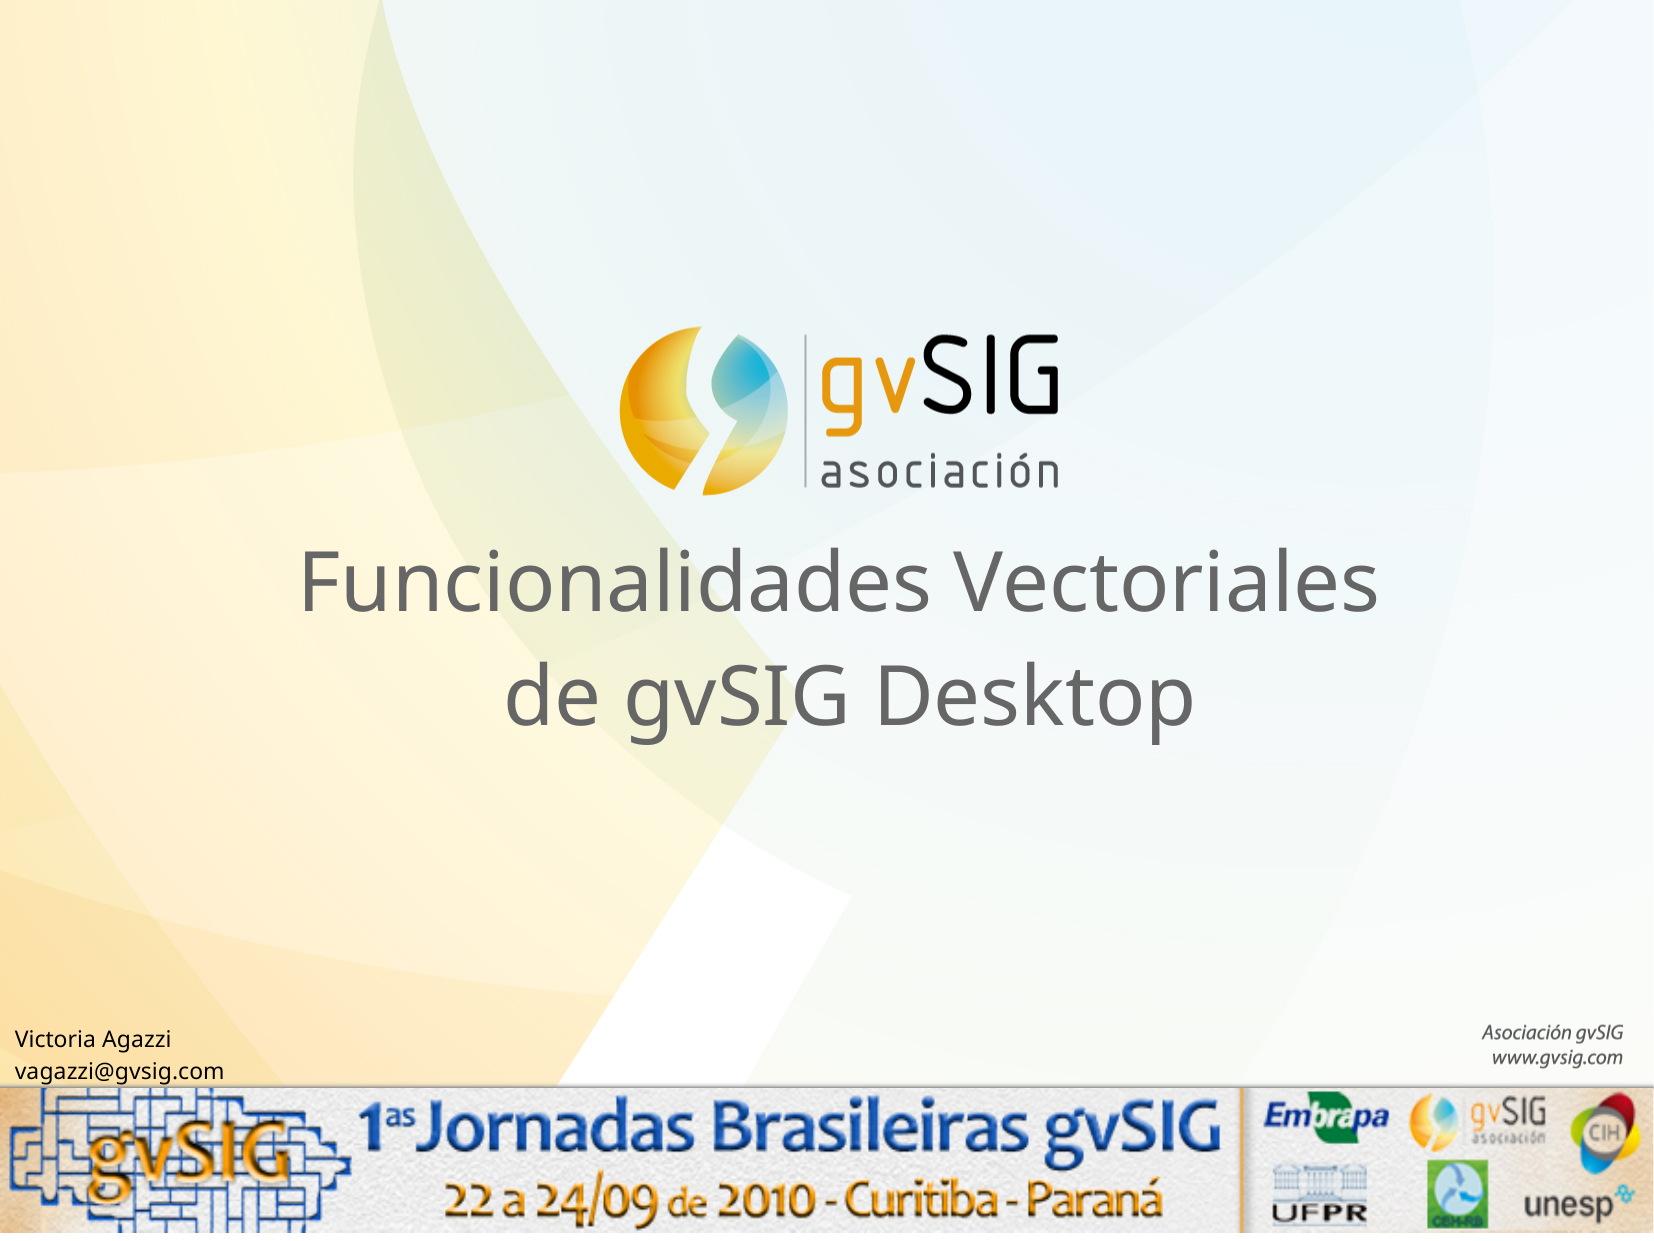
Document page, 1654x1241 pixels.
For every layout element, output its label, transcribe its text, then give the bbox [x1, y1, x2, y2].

text_box Victoria Agazzi vagazzi@gvsig.com [0, 1015, 315, 1088]
picture [0, 0, 1654, 1241]
title Funcionalidades Vectoriales de gvSIG Desktop [135, 538, 1565, 733]
